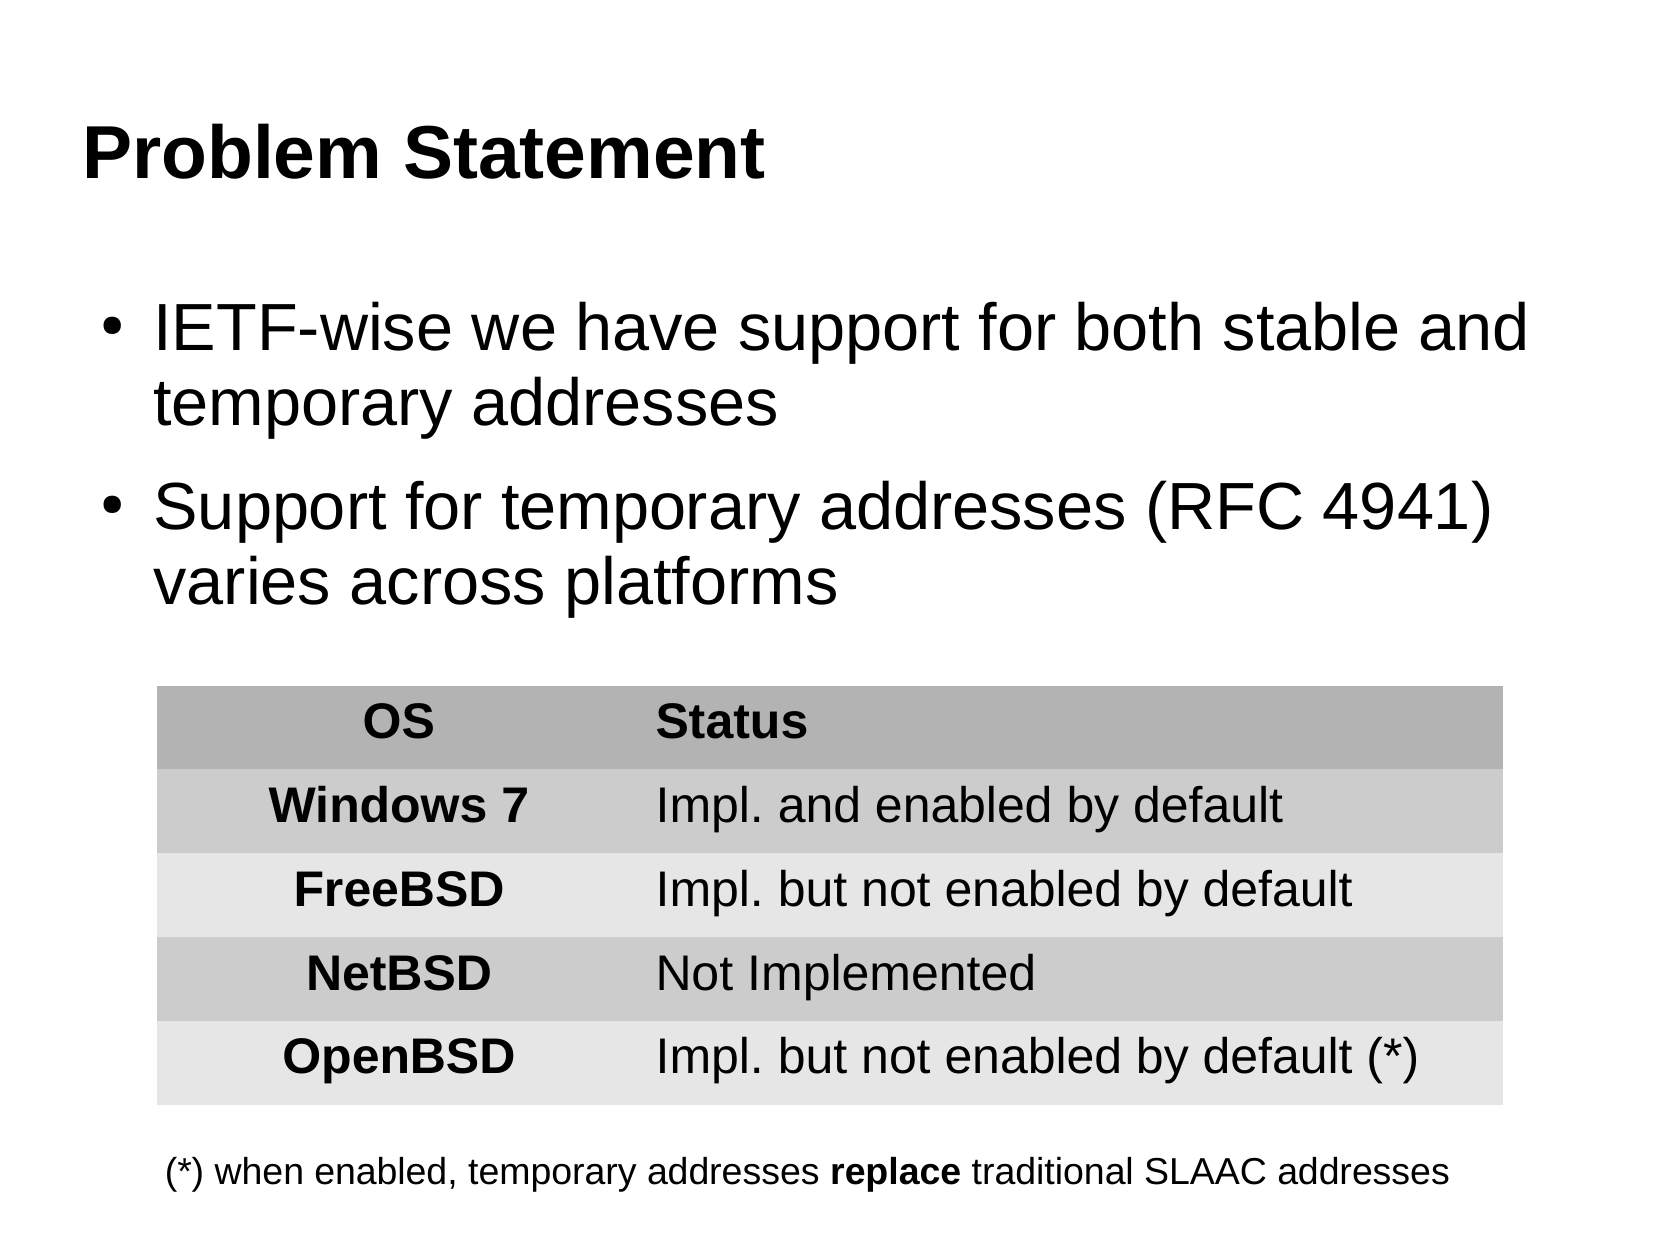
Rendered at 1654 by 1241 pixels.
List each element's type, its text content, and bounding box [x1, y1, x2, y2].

table_cell Not Implemented [641, 937, 1503, 1021]
table_cell OpenBSD [157, 1021, 641, 1105]
table_cell Impl. but not enabled by default (*) [641, 1021, 1503, 1105]
table_cell Impl. but not enabled by default [641, 853, 1503, 937]
table_cell FreeBSD [157, 853, 641, 937]
text_box (*) when enabled, temporary addresses replace traditional SLAAC addresses [150, 1143, 1465, 1201]
table_cell Impl. and enabled by default [641, 769, 1503, 853]
table_cell Windows 7 [157, 769, 641, 853]
table_header OS [157, 686, 641, 769]
table_header Status [641, 686, 1503, 769]
title Problem Statement [82, 49, 1571, 257]
list IETF-wise we have support for both stable and temporary addresses Support for temporary addresses (RFC 4941) varies across platforms [82, 290, 1571, 676]
table_cell NetBSD [157, 937, 641, 1021]
